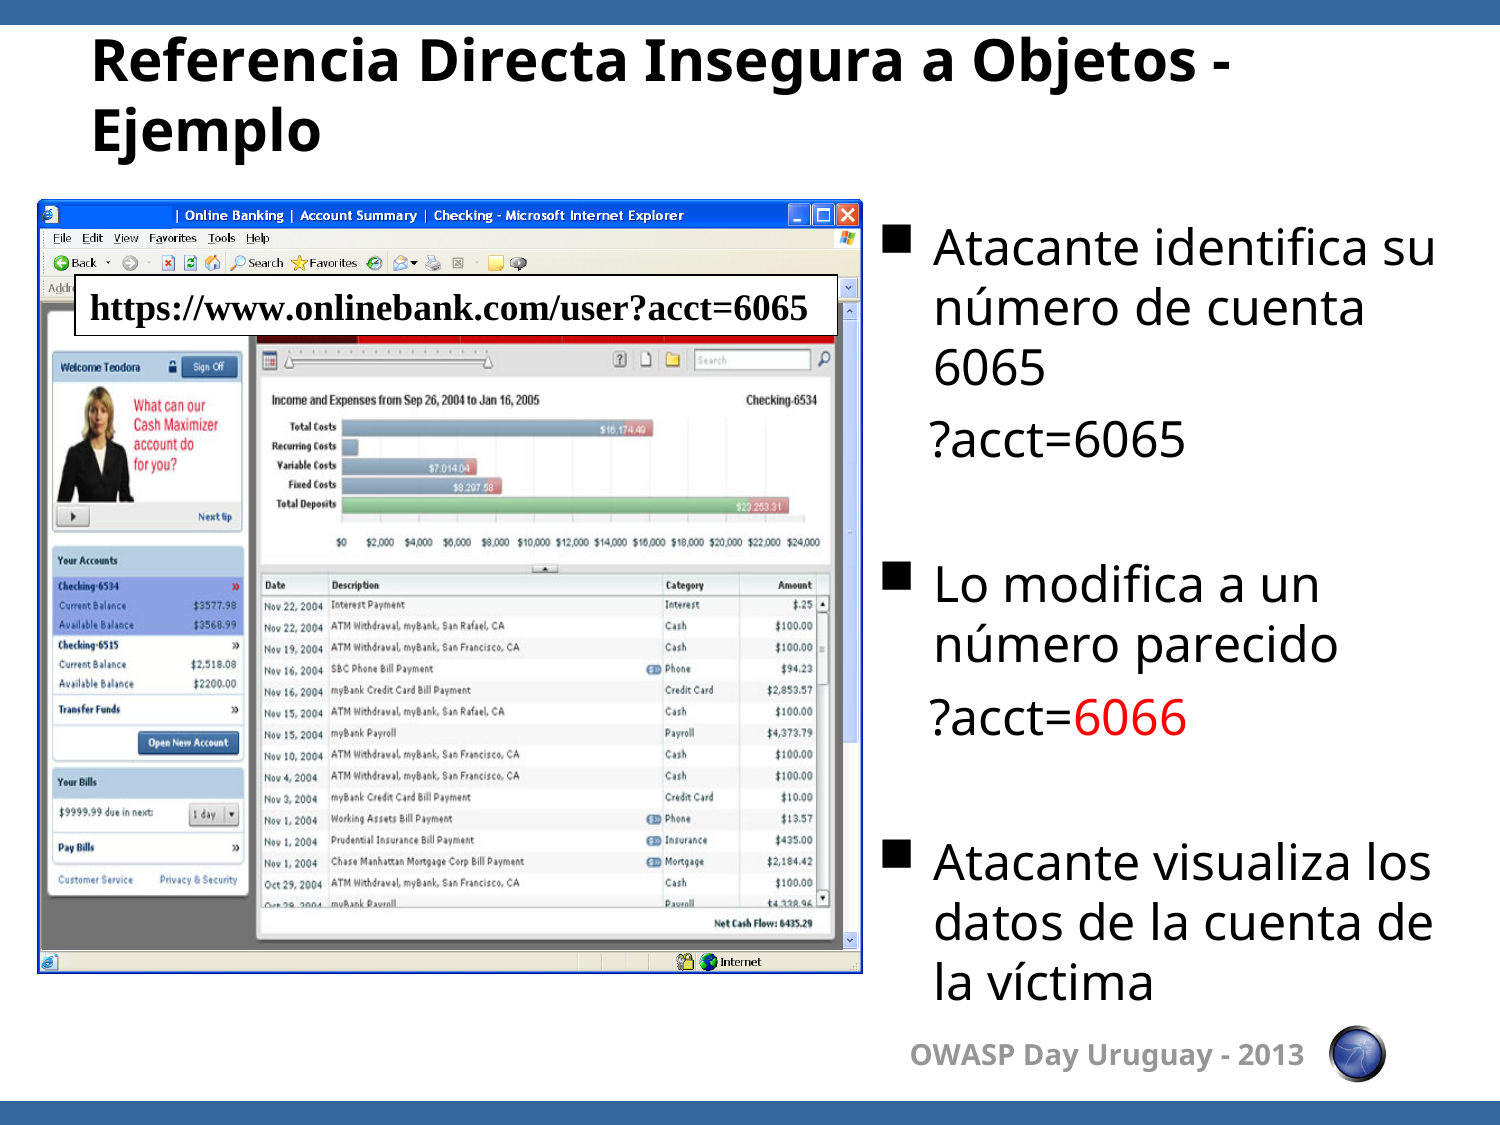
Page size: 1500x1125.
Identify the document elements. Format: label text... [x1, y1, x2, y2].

list Atacante identifica su número de cuenta 6065 ?acct=6065 Lo modifica a un número parecido ?acct=6066 Atacante visualiza los datos de la cuenta de la víctima [862, 207, 1500, 1018]
picture [37, 199, 863, 974]
picture [1325, 1024, 1388, 1083]
title Referencia Directa Insegura a Objetos - Ejemplo [75, 15, 1426, 171]
text_box [60, 206, 172, 229]
text_box https://www.onlinebank.com/user?acct=6065 [75, 274, 838, 336]
